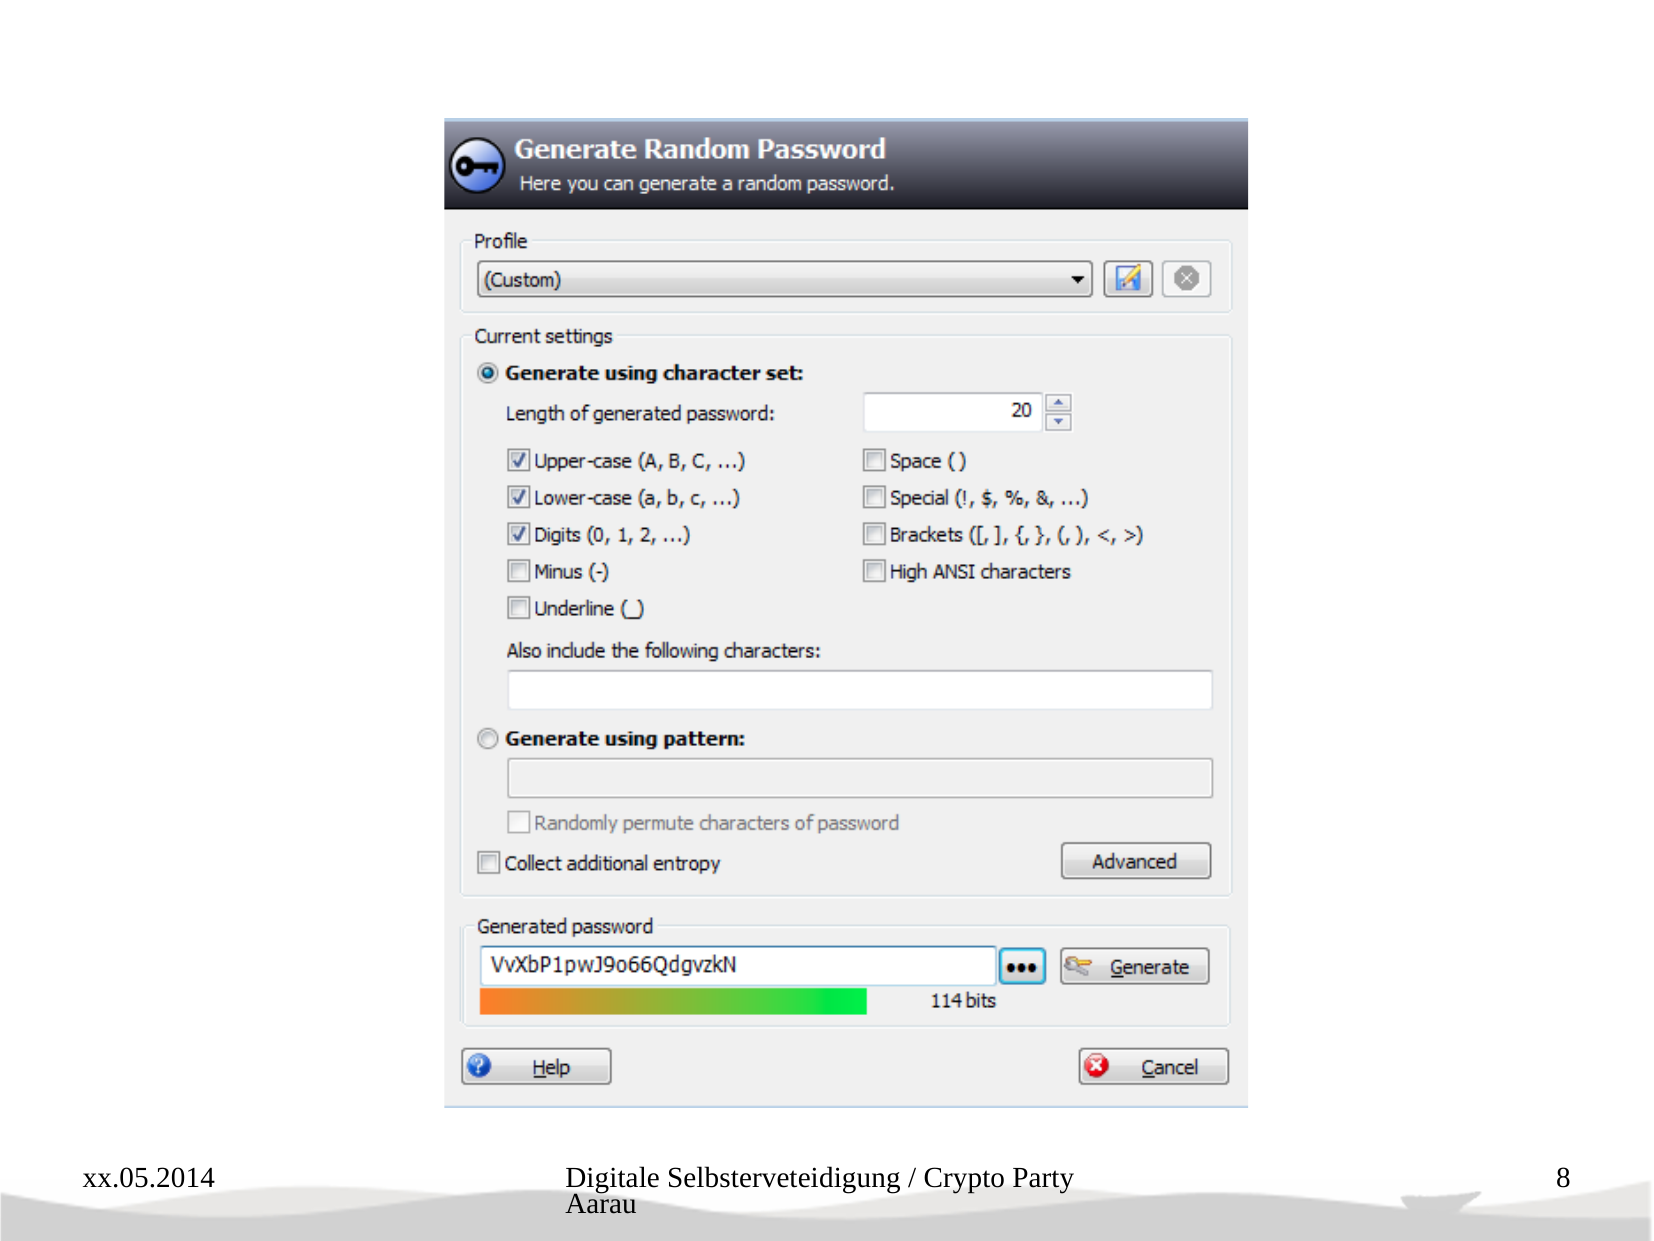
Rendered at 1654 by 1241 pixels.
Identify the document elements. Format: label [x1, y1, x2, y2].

picture [972, 1179, 978, 1186]
picture [860, 1179, 866, 1186]
picture [823, 1179, 829, 1186]
picture [444, 118, 1249, 1108]
picture [994, 1179, 1001, 1186]
picture [123, 1179, 130, 1186]
picture [708, 1179, 715, 1186]
picture [174, 1179, 181, 1186]
picture [0, 1179, 1654, 1241]
picture [1560, 1179, 1567, 1186]
picture [571, 1179, 582, 1186]
